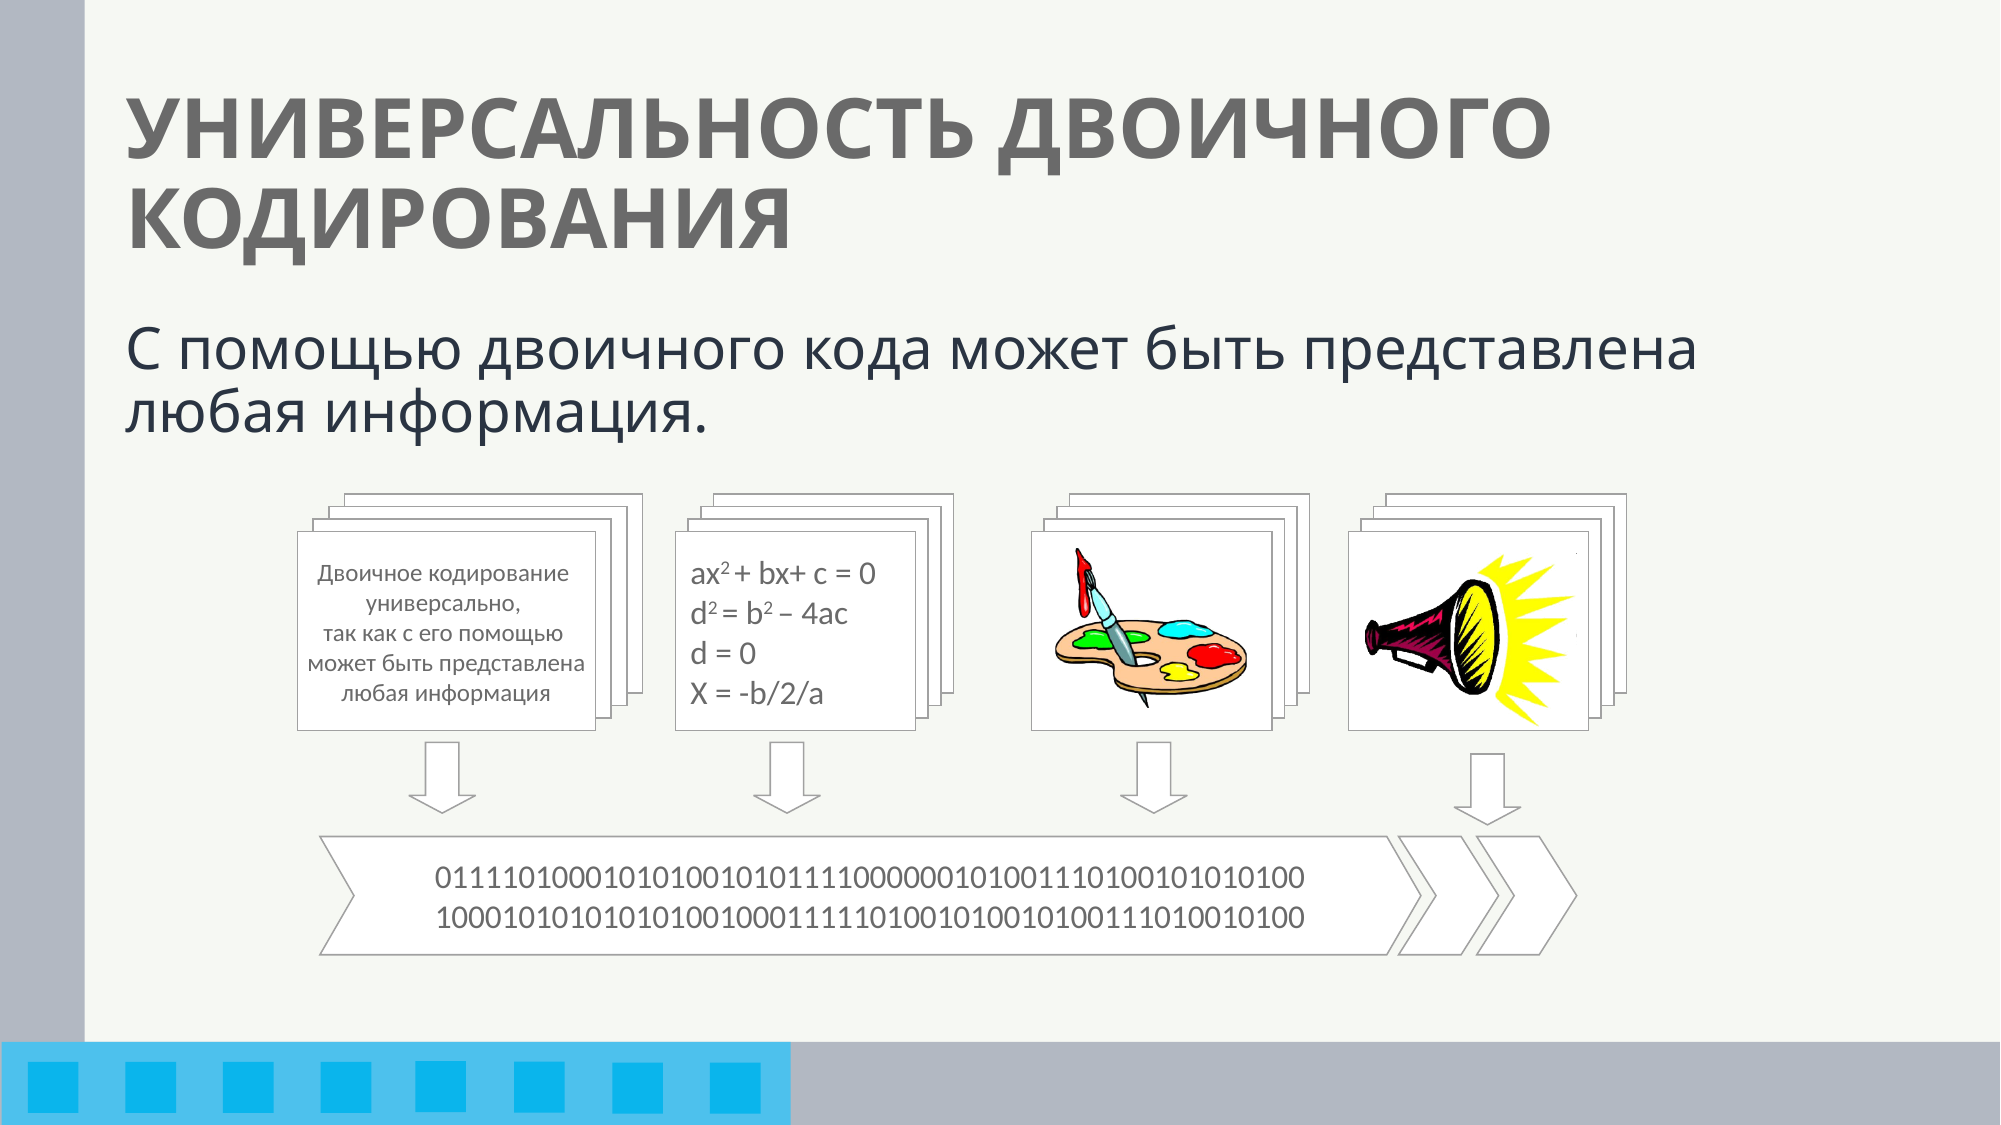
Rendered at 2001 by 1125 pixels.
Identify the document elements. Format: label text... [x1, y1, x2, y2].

text_box [1398, 836, 1499, 955]
picture [1042, 541, 1259, 711]
text_box ax2 + bx+ c = 0 d2 = b2 – 4ac d = 0 X = -b/2/a [675, 531, 916, 731]
text_box [1031, 494, 1310, 731]
list С помощью двоичного кода может быть представлена любая информация. [110, 311, 1892, 495]
text_box [313, 494, 643, 718]
picture [1365, 553, 1577, 727]
title УНИВЕРСАЛЬНОСТЬ ДВОИЧНОГО КОДИРОВАНИЯ [110, 67, 1892, 286]
text_box [1348, 494, 1627, 731]
text_box 0111101000101010010101111000000101001110100101010100 1000101010101010010001111101001010010100111010010100 [319, 836, 1421, 955]
text_box [408, 742, 476, 814]
text_box [1476, 836, 1577, 955]
text_box [753, 742, 821, 814]
text_box [1120, 742, 1188, 814]
text_box Двоичное кодирование универсально, так как с его помощью может быть представлена любая информация [297, 531, 596, 731]
text_box [1454, 754, 1521, 825]
text_box [688, 494, 954, 718]
